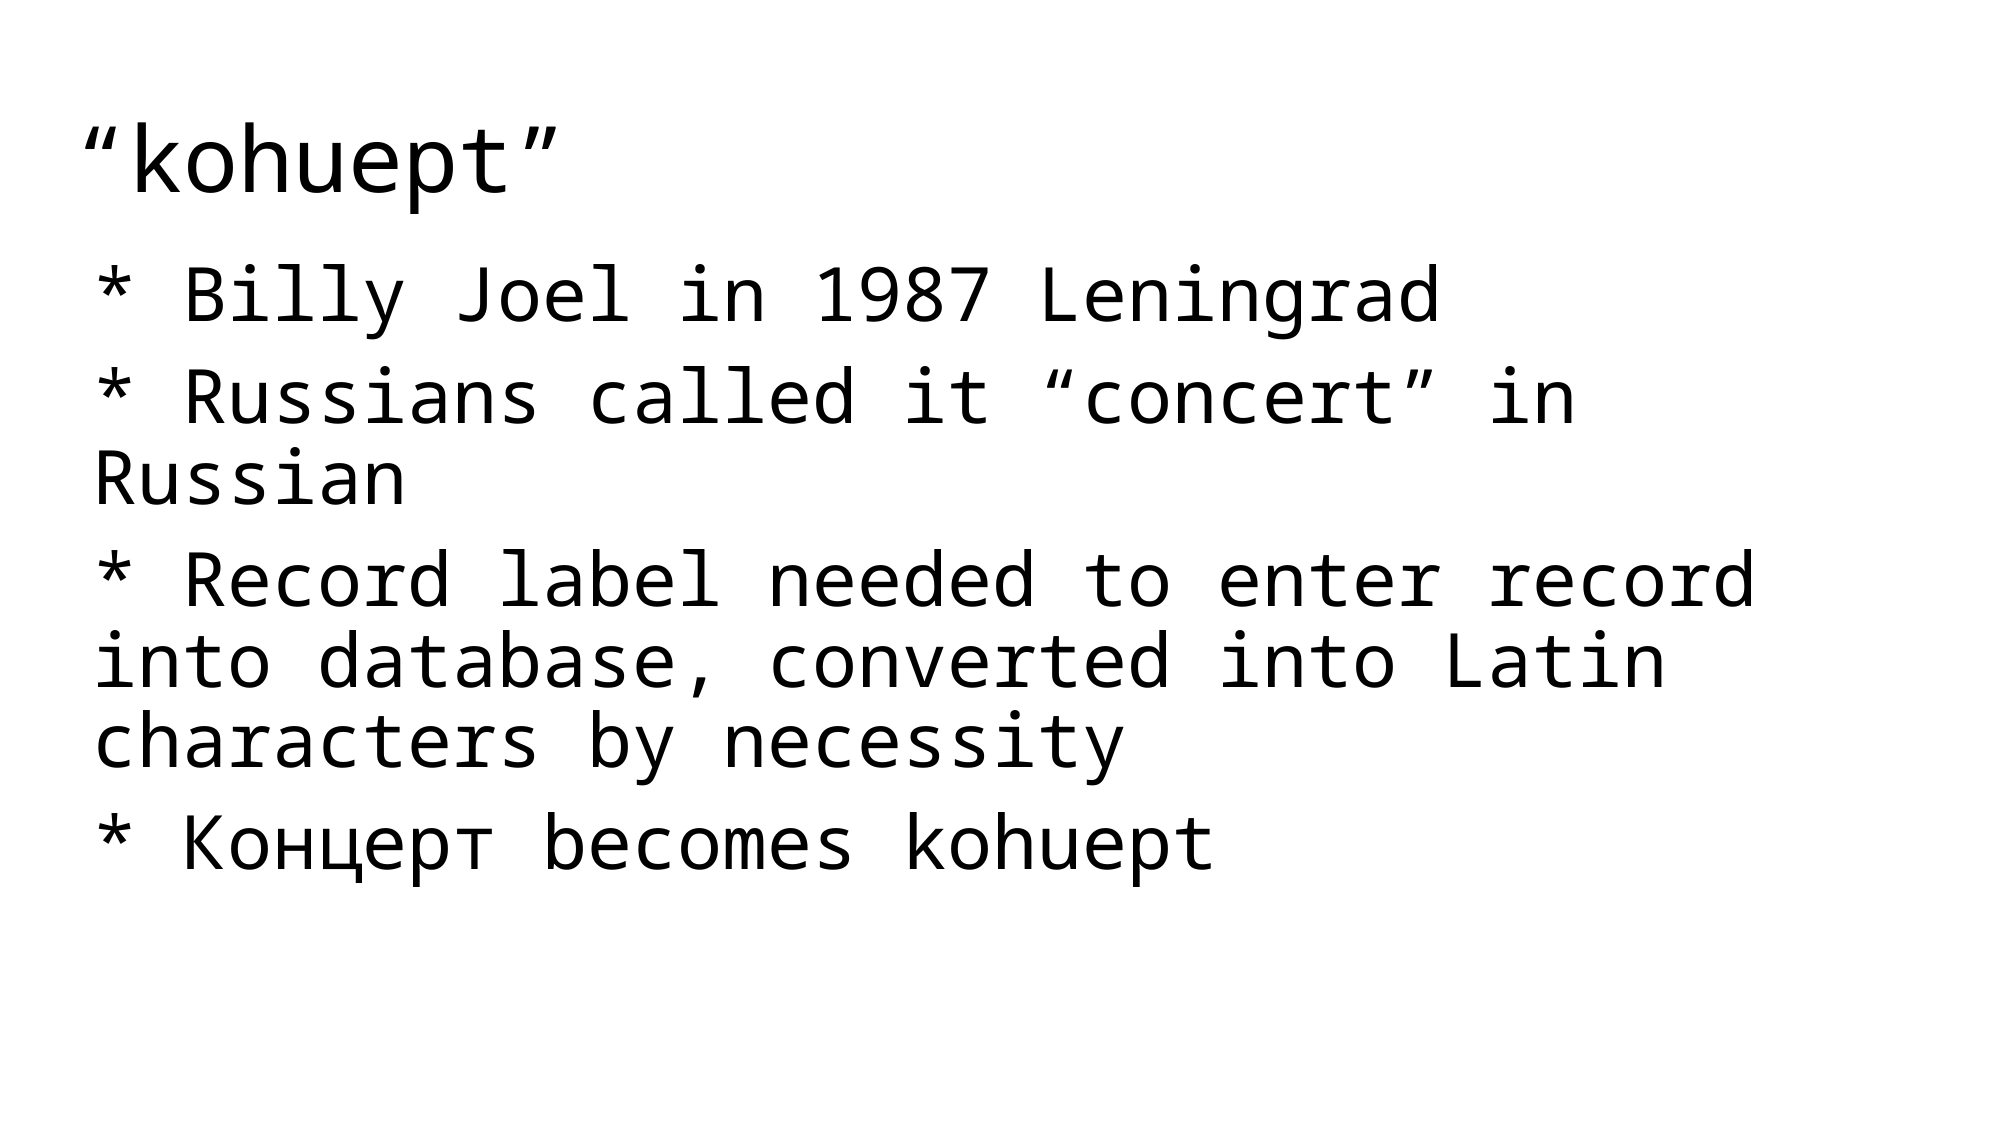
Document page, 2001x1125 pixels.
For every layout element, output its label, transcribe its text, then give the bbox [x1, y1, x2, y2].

list * Billy Joel in 1987 Leningrad * Russians called it “concert” in Russian * Record label needed to enter record into database, converted into Latin characters by necessity * Концерт becomes kohuept [77, 249, 1941, 1125]
title “kohuept” [59, 54, 1645, 272]
